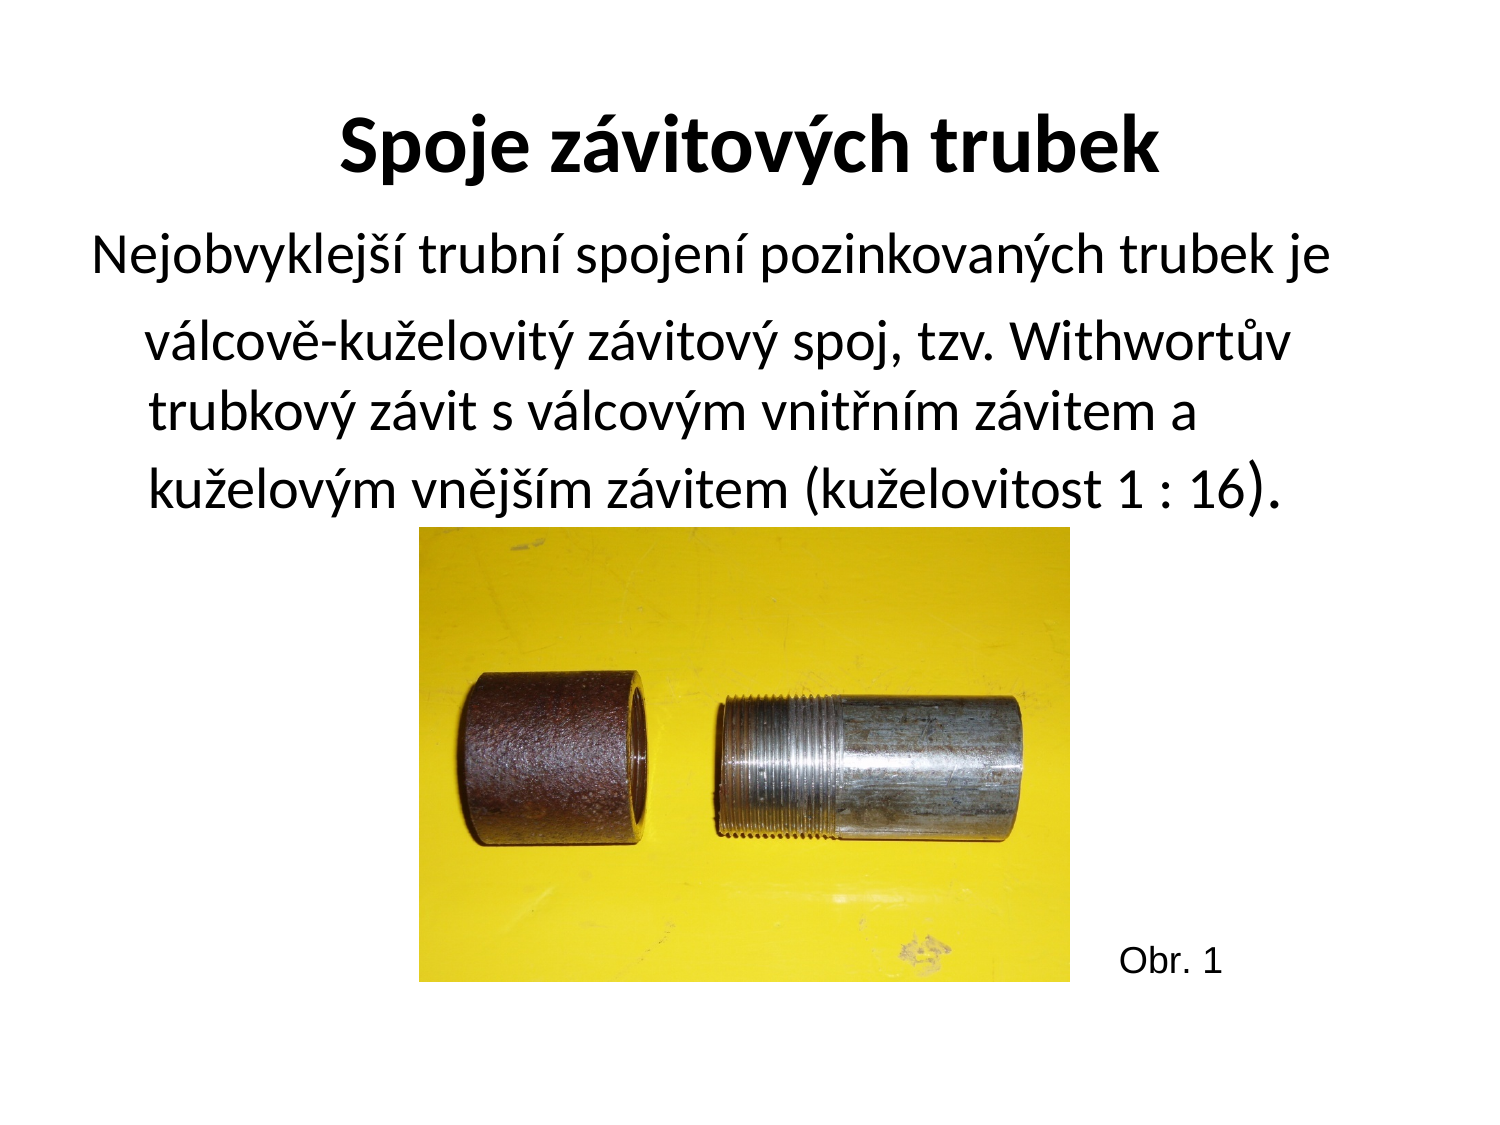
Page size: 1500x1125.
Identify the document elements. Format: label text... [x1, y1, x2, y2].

title Spoje závitových trubek [75, 45, 1426, 233]
picture [419, 527, 1070, 983]
list Nejobvyklejší trubní spojení pozinkovaných trubek je válcově-kuželovitý závitový spoj, tzv. Withwortův trubkový závit s válcovým vnitřním závitem a kuželovým vnějším závitem (kuželovitost 1 : 16). [76, 207, 1427, 1010]
text_box Obr. 1 [1104, 928, 1239, 990]
